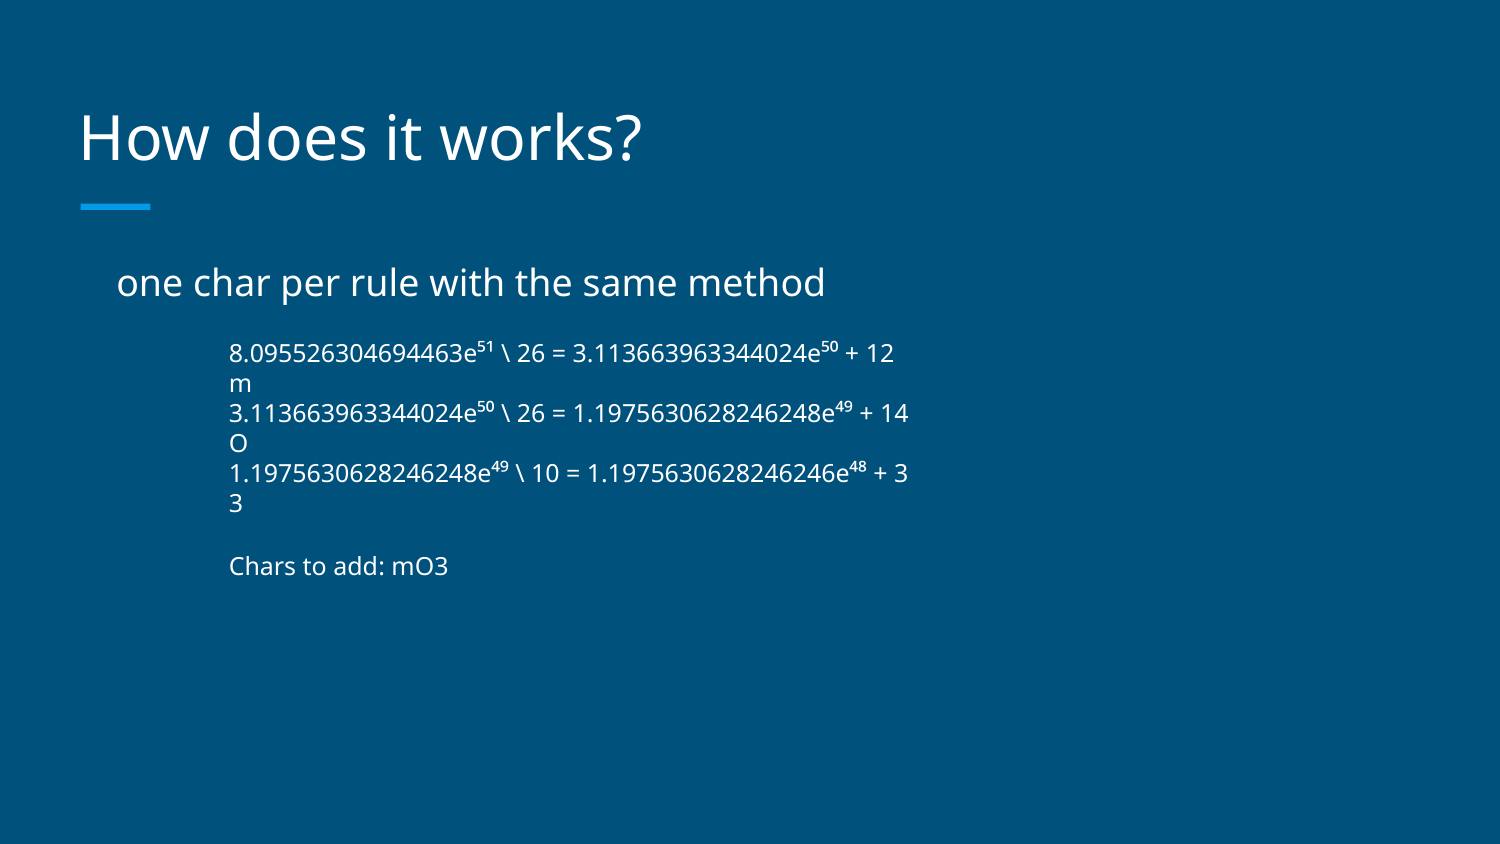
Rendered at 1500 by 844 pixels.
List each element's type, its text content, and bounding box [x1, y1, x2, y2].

list one char per rule with the same method 8.095526304694463e⁵¹ \ 26 = 3.113663963344024e⁵⁰ + 12 m 3.113663963344024e⁵⁰ \ 26 = 1.1975630628246248e⁴⁹ + 14 O 1.1975630628246248e⁴⁹ \ 10 = 1.1975630628246246e⁴⁸ + 3 3 Chars to add: mO3 [63, 244, 1437, 750]
title How does it works? [63, 75, 1437, 188]
